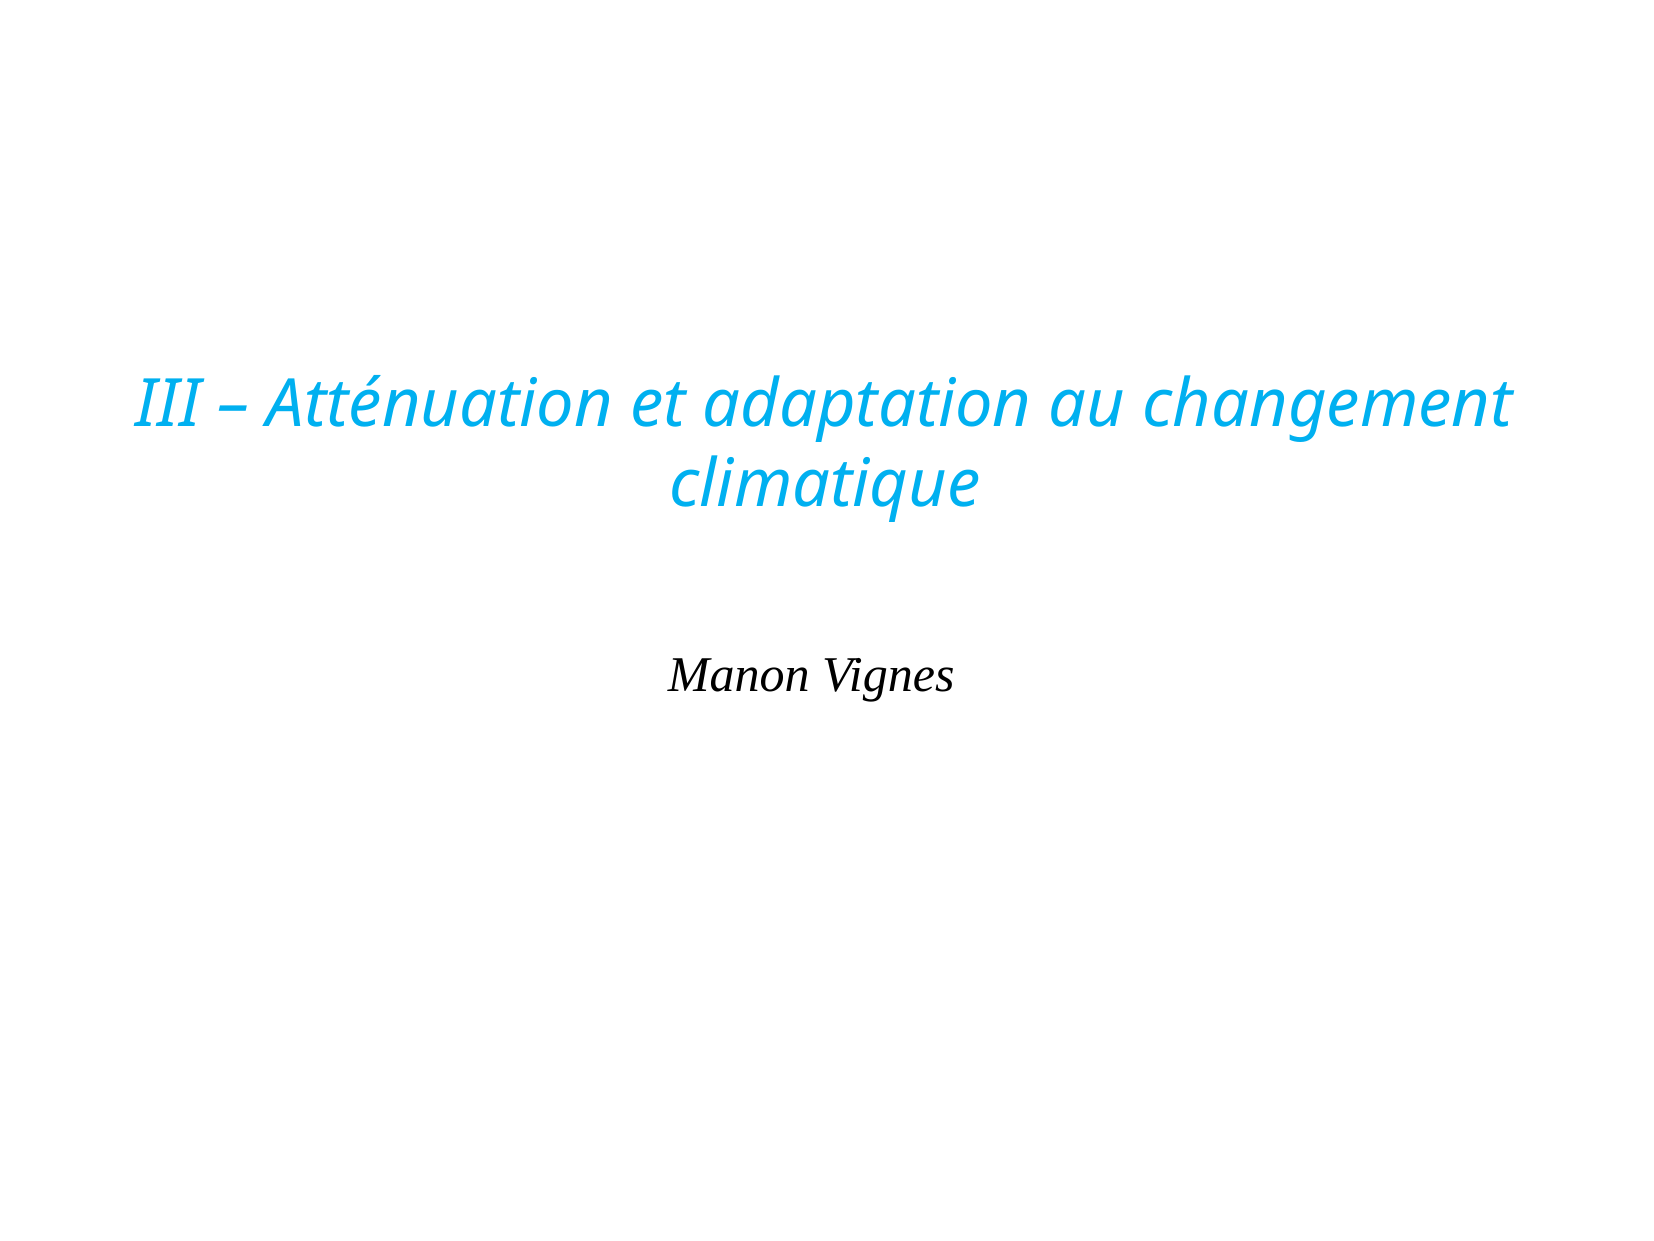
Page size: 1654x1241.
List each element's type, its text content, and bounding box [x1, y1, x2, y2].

text_box III – Atténuation et adaptation au changement climatique [83, 352, 1568, 546]
text_box Manon Vignes [135, 634, 1488, 781]
